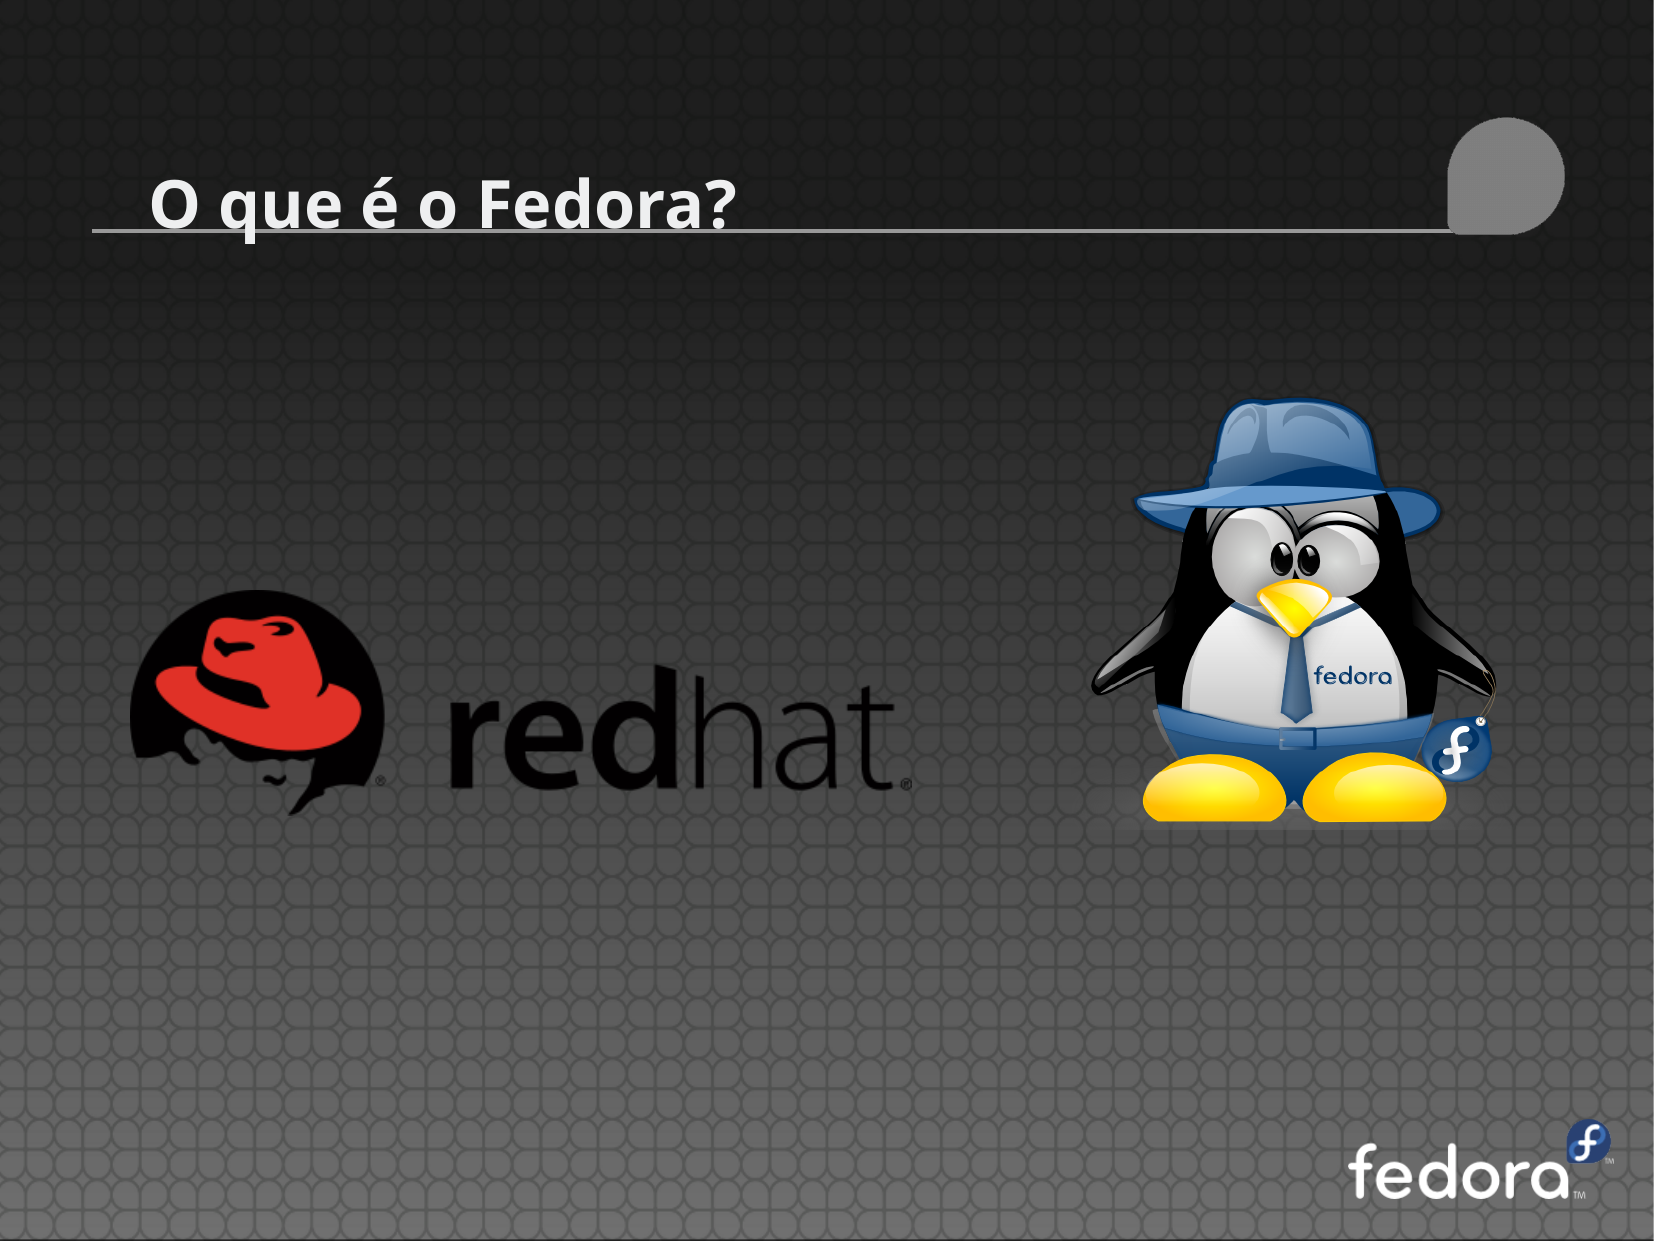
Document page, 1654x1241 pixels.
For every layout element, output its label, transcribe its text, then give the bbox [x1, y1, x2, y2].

picture [0, 0, 1654, 1241]
text_box O que é o Fedora? [133, 149, 843, 346]
